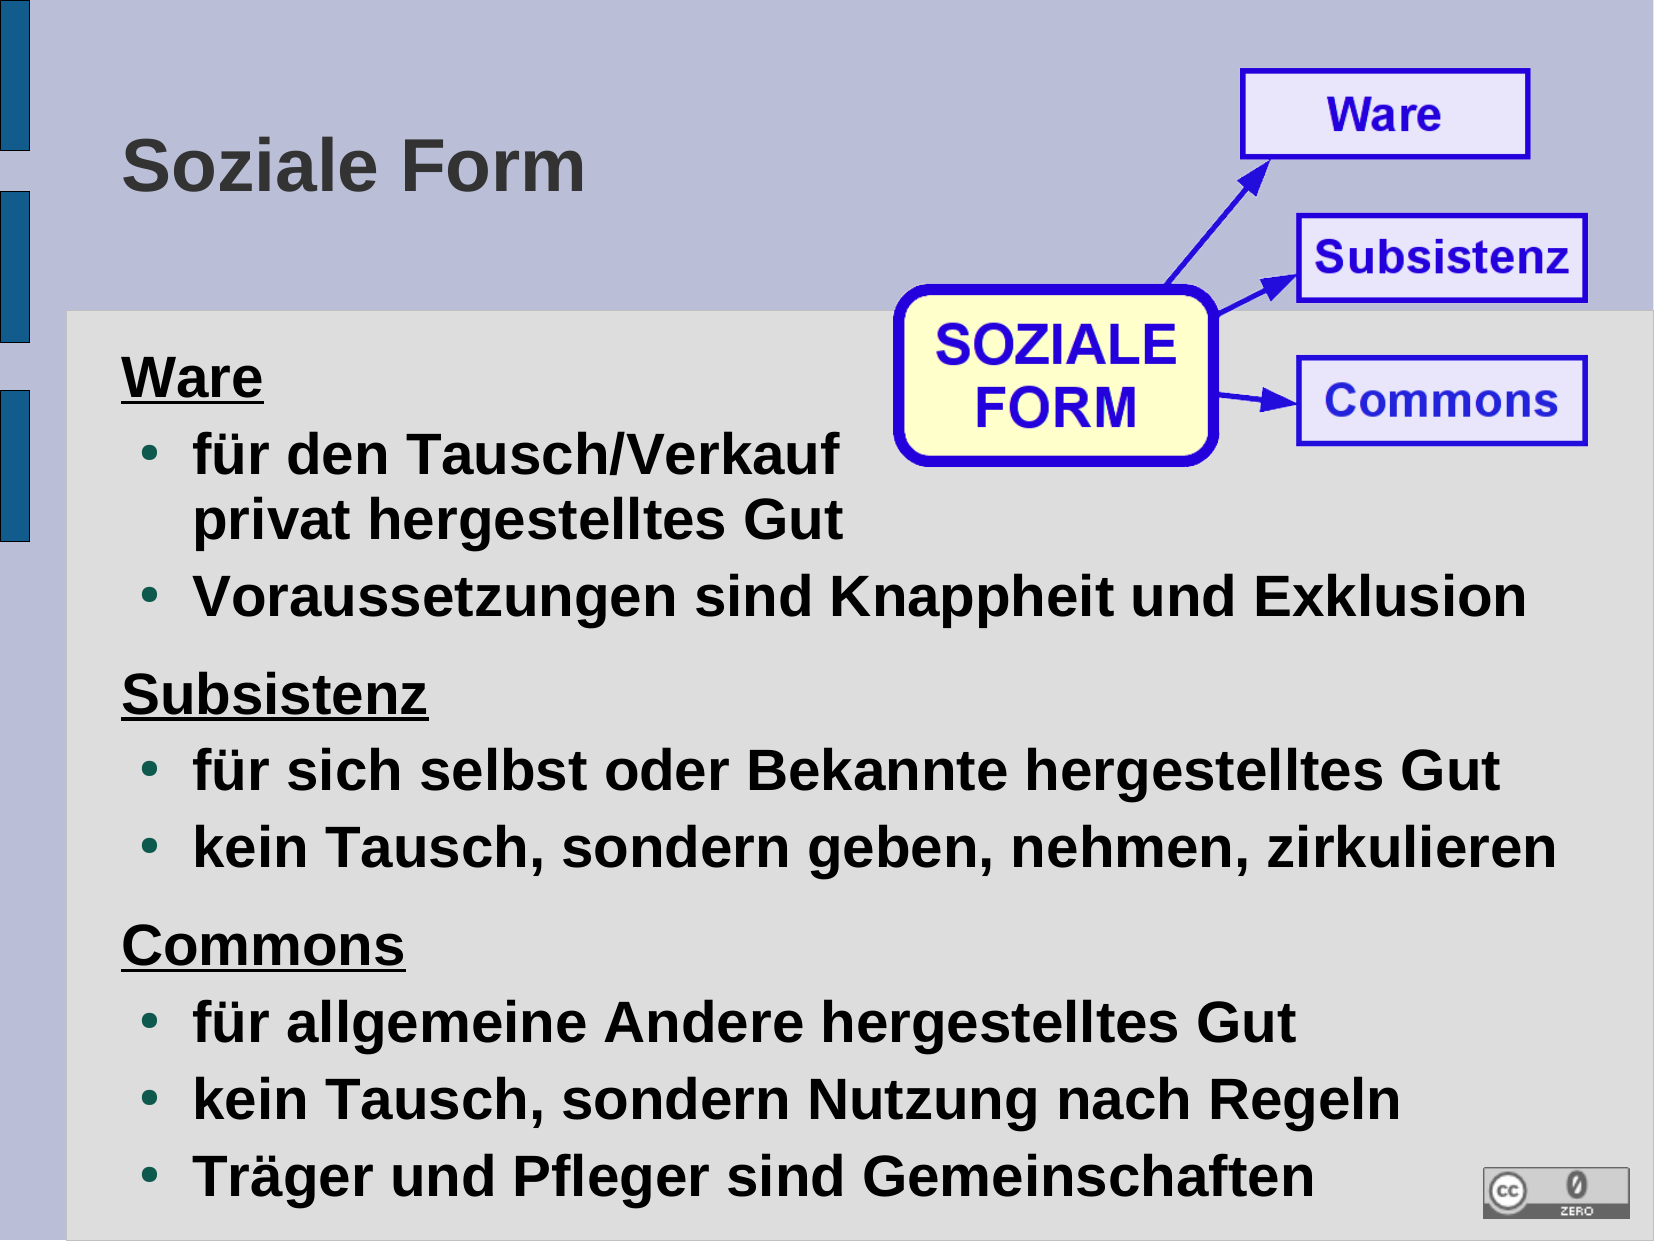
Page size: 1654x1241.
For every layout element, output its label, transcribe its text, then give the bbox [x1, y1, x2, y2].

picture [1483, 1167, 1630, 1219]
title Soziale Form [121, 68, 885, 262]
picture [885, 60, 1595, 473]
list Ware für den Tausch/Verkauf privat hergestelltes Gut Voraussetzungen sind Knappheit und Exklusion Subsistenz für sich selbst oder Bekannte hergestelltes Gut kein Tausch, sondern geben, nehmen, zirkulieren Commons für allgemeine Andere hergestelltes Gut kein Tausch, sondern Nutzung nach Regeln Träger und Pfleger sind Gemeinschaften [121, 344, 1595, 1209]
